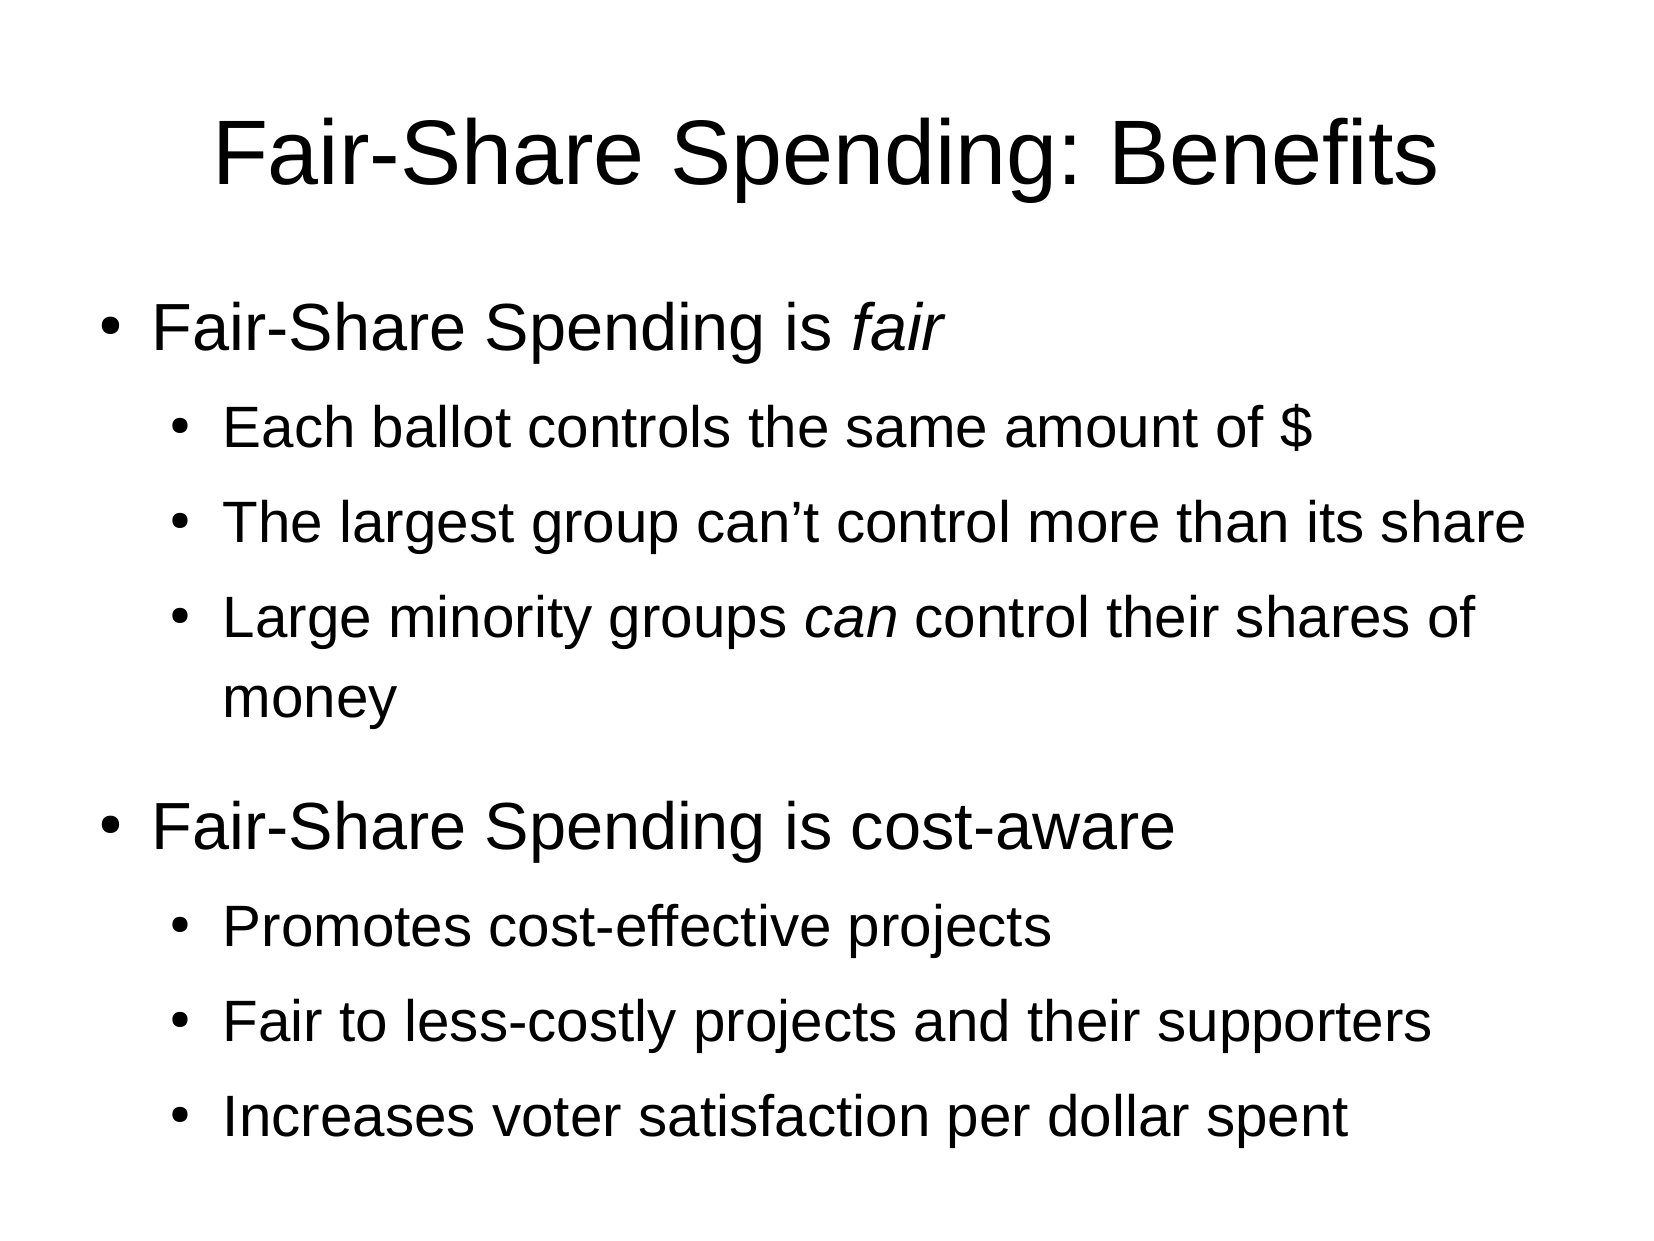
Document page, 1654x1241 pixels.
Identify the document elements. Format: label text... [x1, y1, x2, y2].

title Fair-Share Spending: Benefits [82, 49, 1571, 257]
list Fair-Share Spending is fair Each ballot controls the same amount of $ The largest group can’t control more than its share Large minority groups can control their shares of money Fair-Share Spending is cost-aware Promotes cost-effective projects Fair to less-costly projects and their supporters Increases voter satisfaction per dollar spent [81, 290, 1570, 1241]
